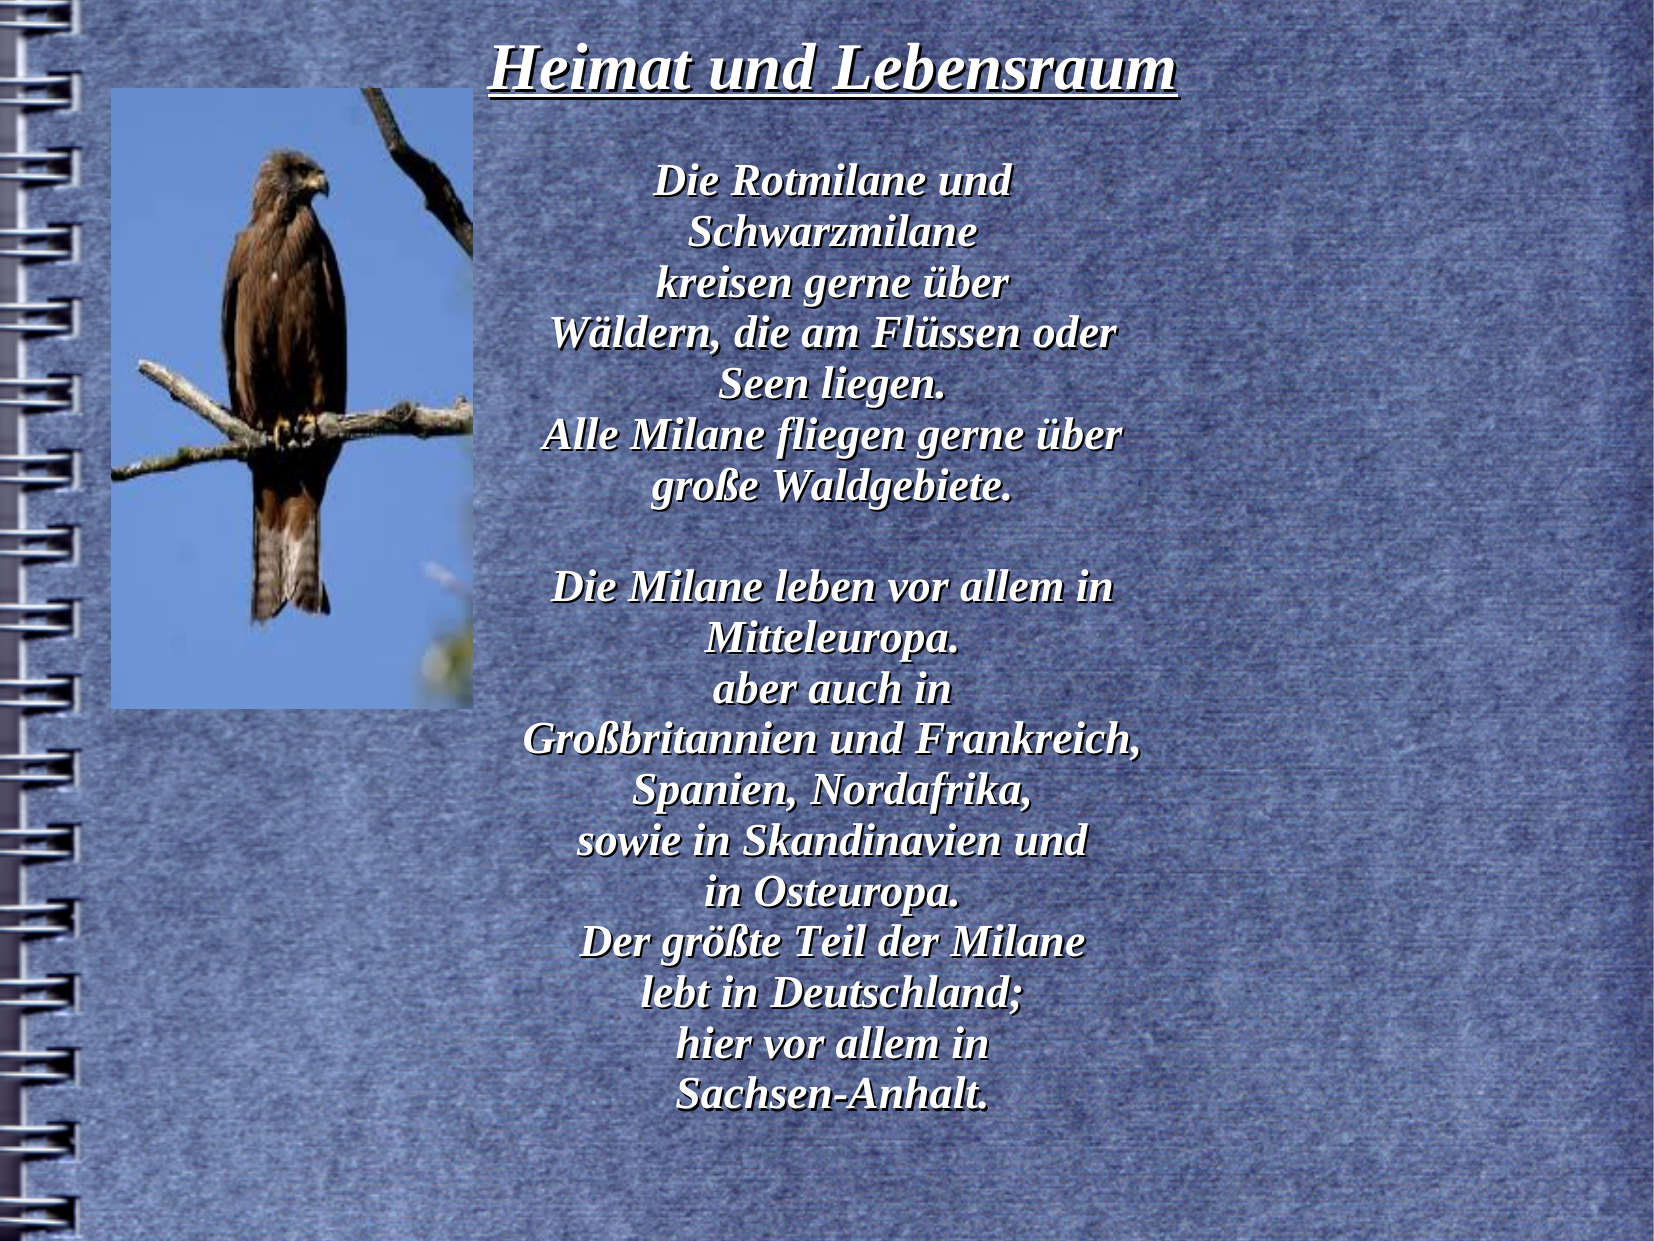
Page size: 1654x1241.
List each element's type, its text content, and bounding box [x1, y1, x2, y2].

subtitle Heimat und Lebensraum Die Rotmilane und Schwarzmilane kreisen gerne über Wäldern, die am Flüssen oder Seen liegen. Alle Milane fliegen gerne über große Waldgebiete. Die Milane leben vor allem in Mitteleuropa. aber auch in Großbritannien und Frankreich, Spanien, Nordafrika, sowie in Skandinavien und in Osteuropa. Der größte Teil der Milane lebt in Deutschland; hier vor allem in Sachsen-Anhalt. [88, 0, 1577, 1173]
picture [111, 88, 473, 709]
picture [0, 0, 1654, 1241]
